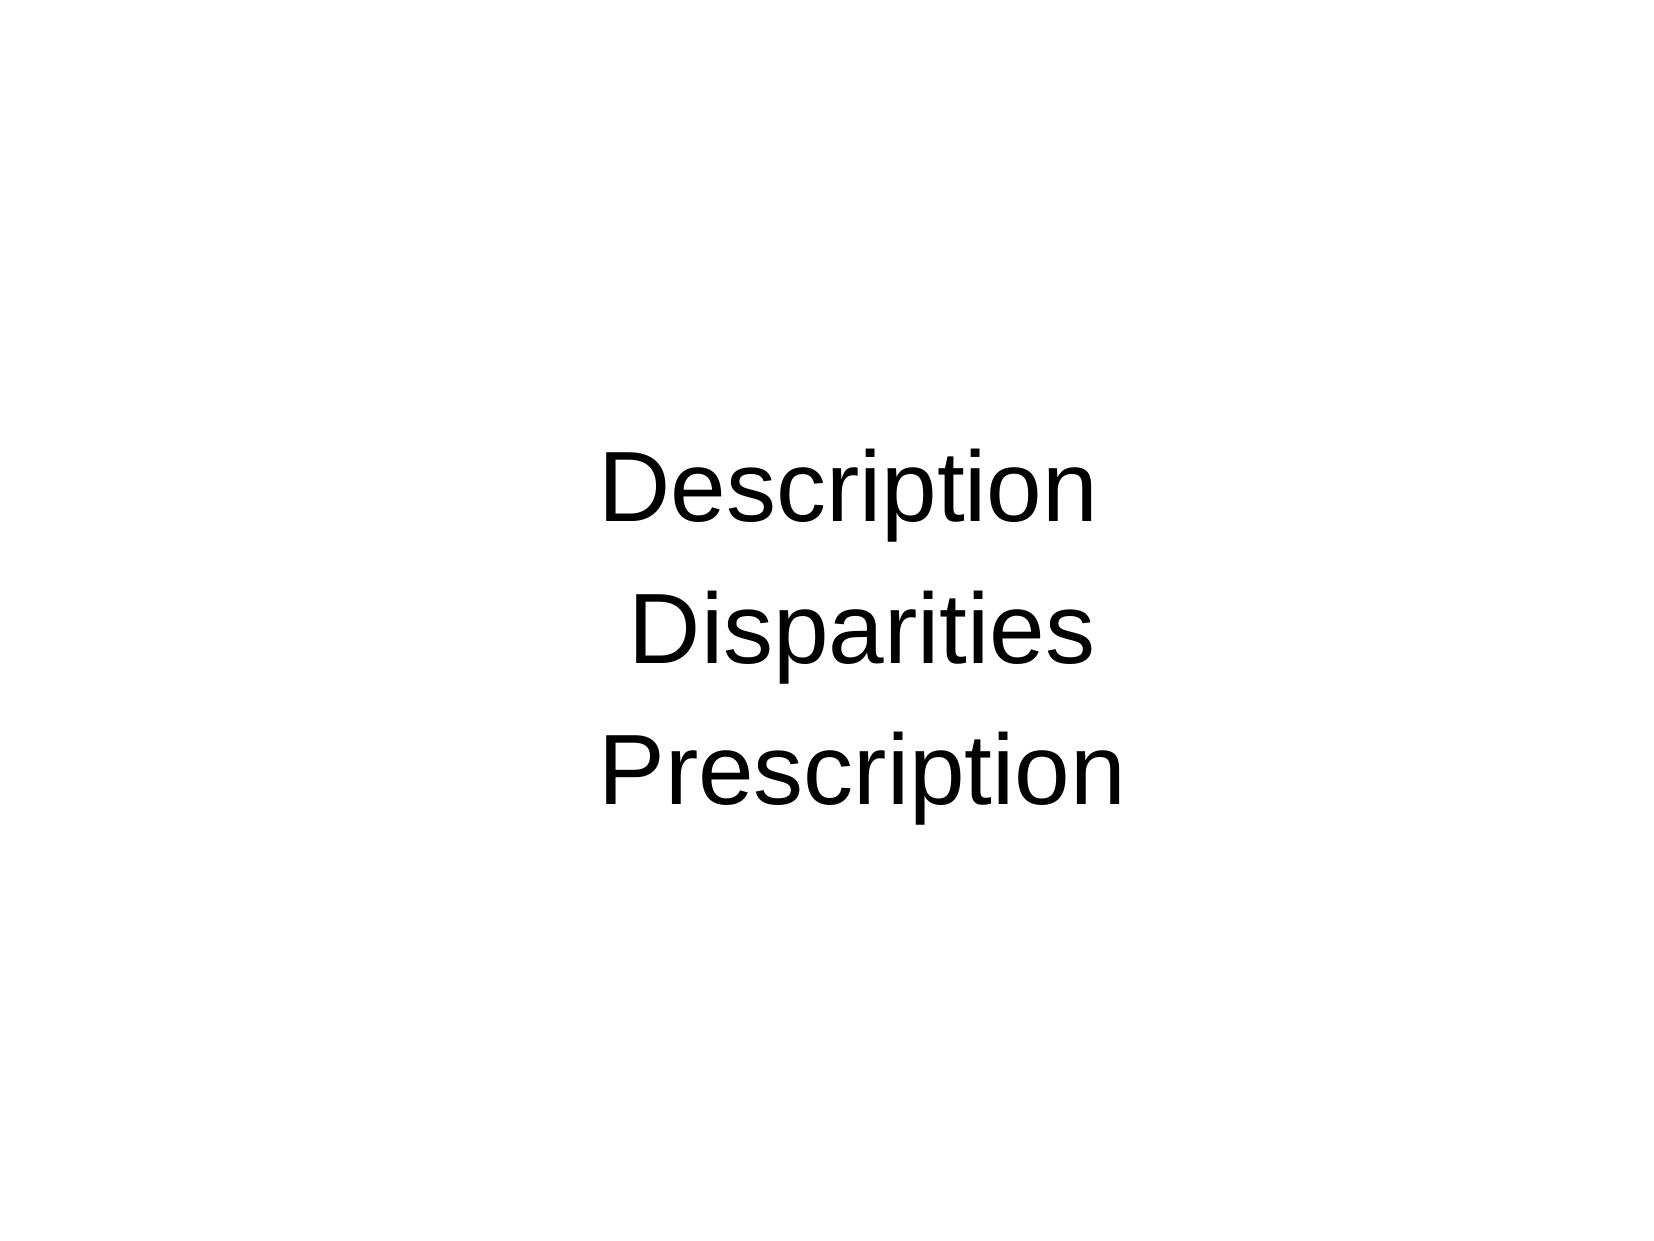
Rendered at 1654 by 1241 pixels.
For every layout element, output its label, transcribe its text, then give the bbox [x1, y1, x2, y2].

list Description Disparities Prescription [82, 290, 1571, 1010]
